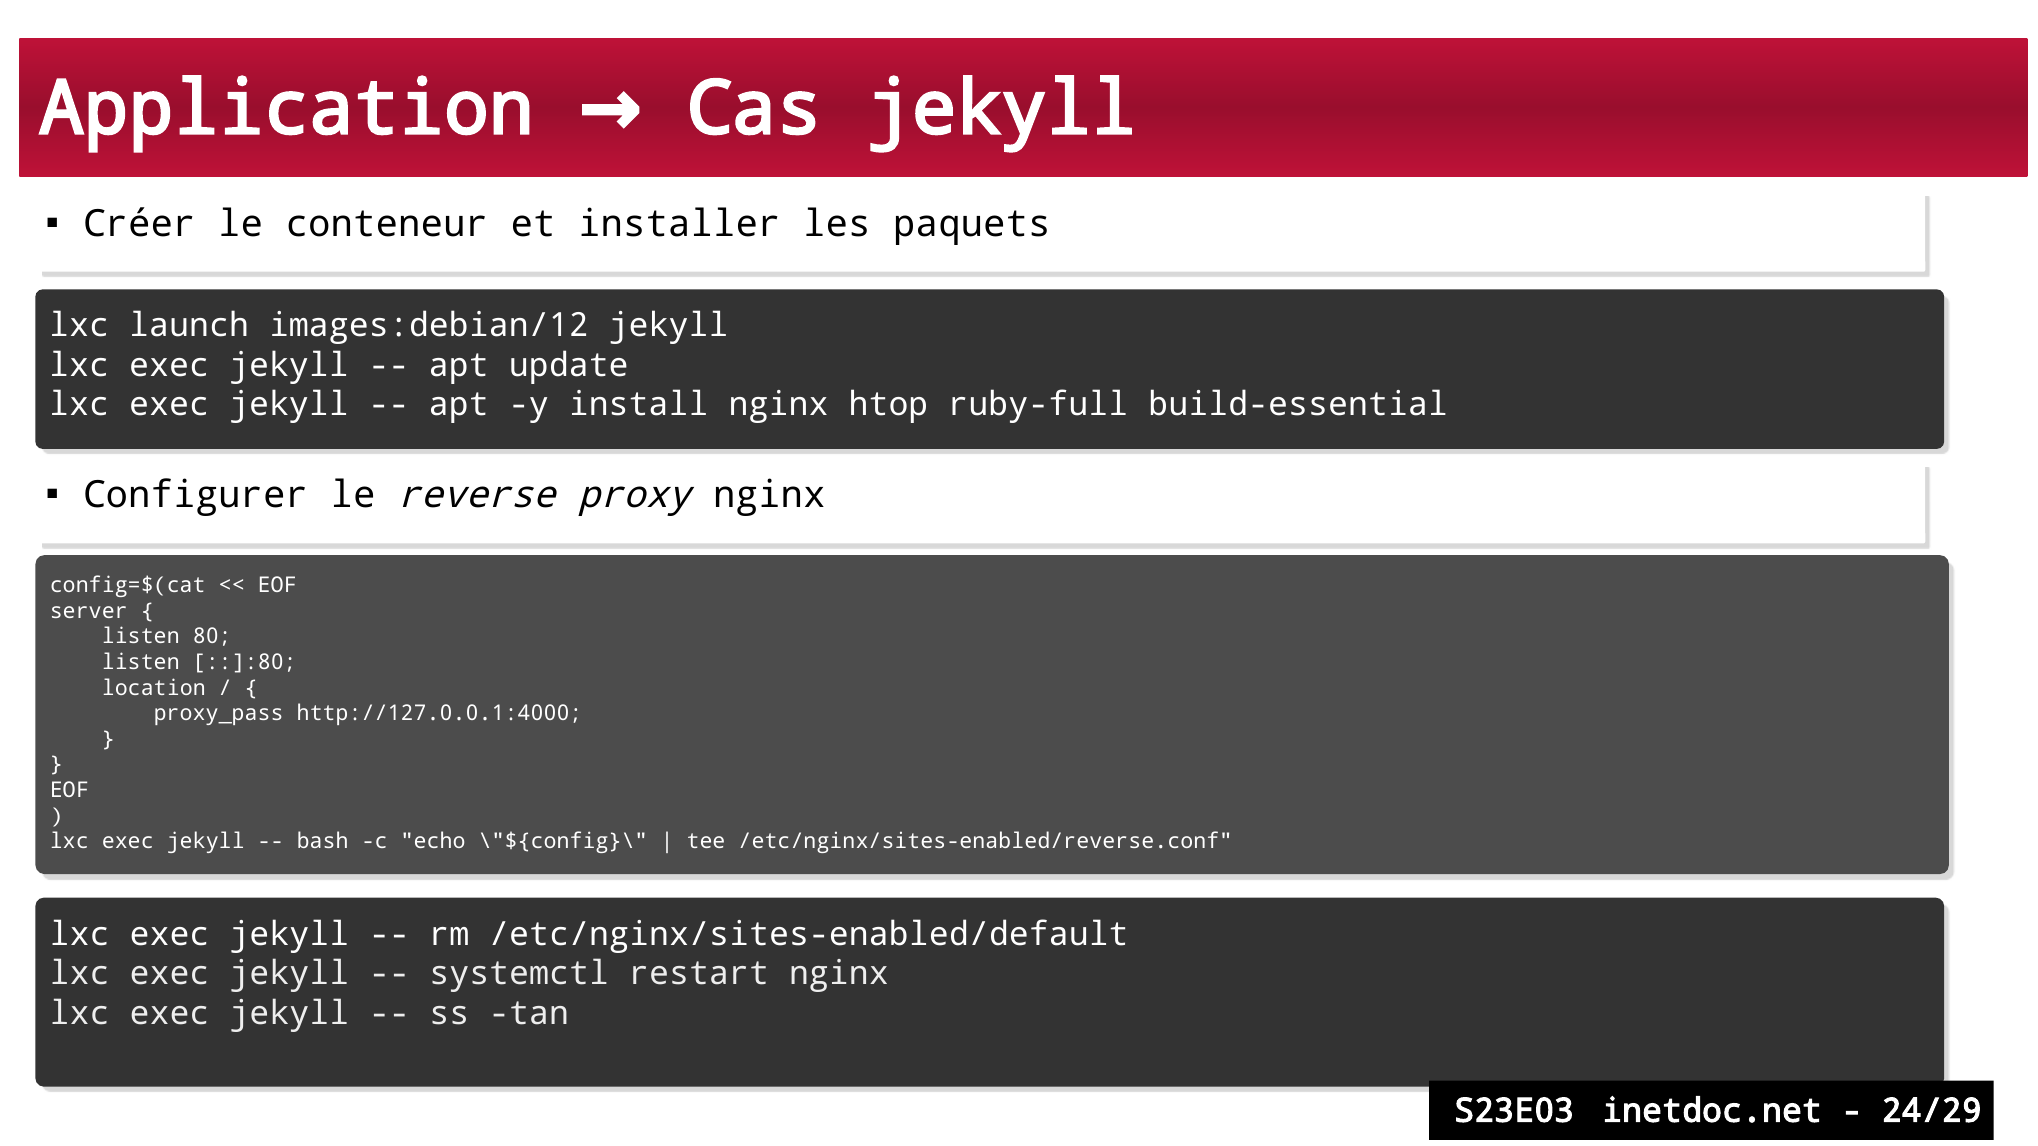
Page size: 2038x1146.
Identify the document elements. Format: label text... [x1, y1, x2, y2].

text_box Application → Cas jekyll [19, 38, 2028, 177]
text_box Configurer le reverse proxy nginx [35, 460, 1926, 544]
text_box config=$(cat << EOF server { listen 80; listen [::]:80; location / { proxy_pass http://127.0.0.1:4000; } } EOF ) lxc exec jekyll -- bash -c "echo \"${config}\" | tee /etc/nginx/sites-enabled/reverse.conf" [35, 555, 1949, 875]
text_box Créer le conteneur et installer les paquets [35, 188, 1926, 272]
text_box lxc exec jekyll -- rm /etc/nginx/sites-enabled/default lxc exec jekyll -- systemctl restart nginx lxc exec jekyll -- ss -tan [35, 897, 1945, 1087]
text_box lxc launch images:debian/12 jekyll lxc exec jekyll -- apt update lxc exec jekyll -- apt -y install nginx htop ruby-full build-essential [35, 289, 1945, 449]
text_box S23E03 inetdoc.net - <numéro>/29 [1429, 1080, 1994, 1140]
